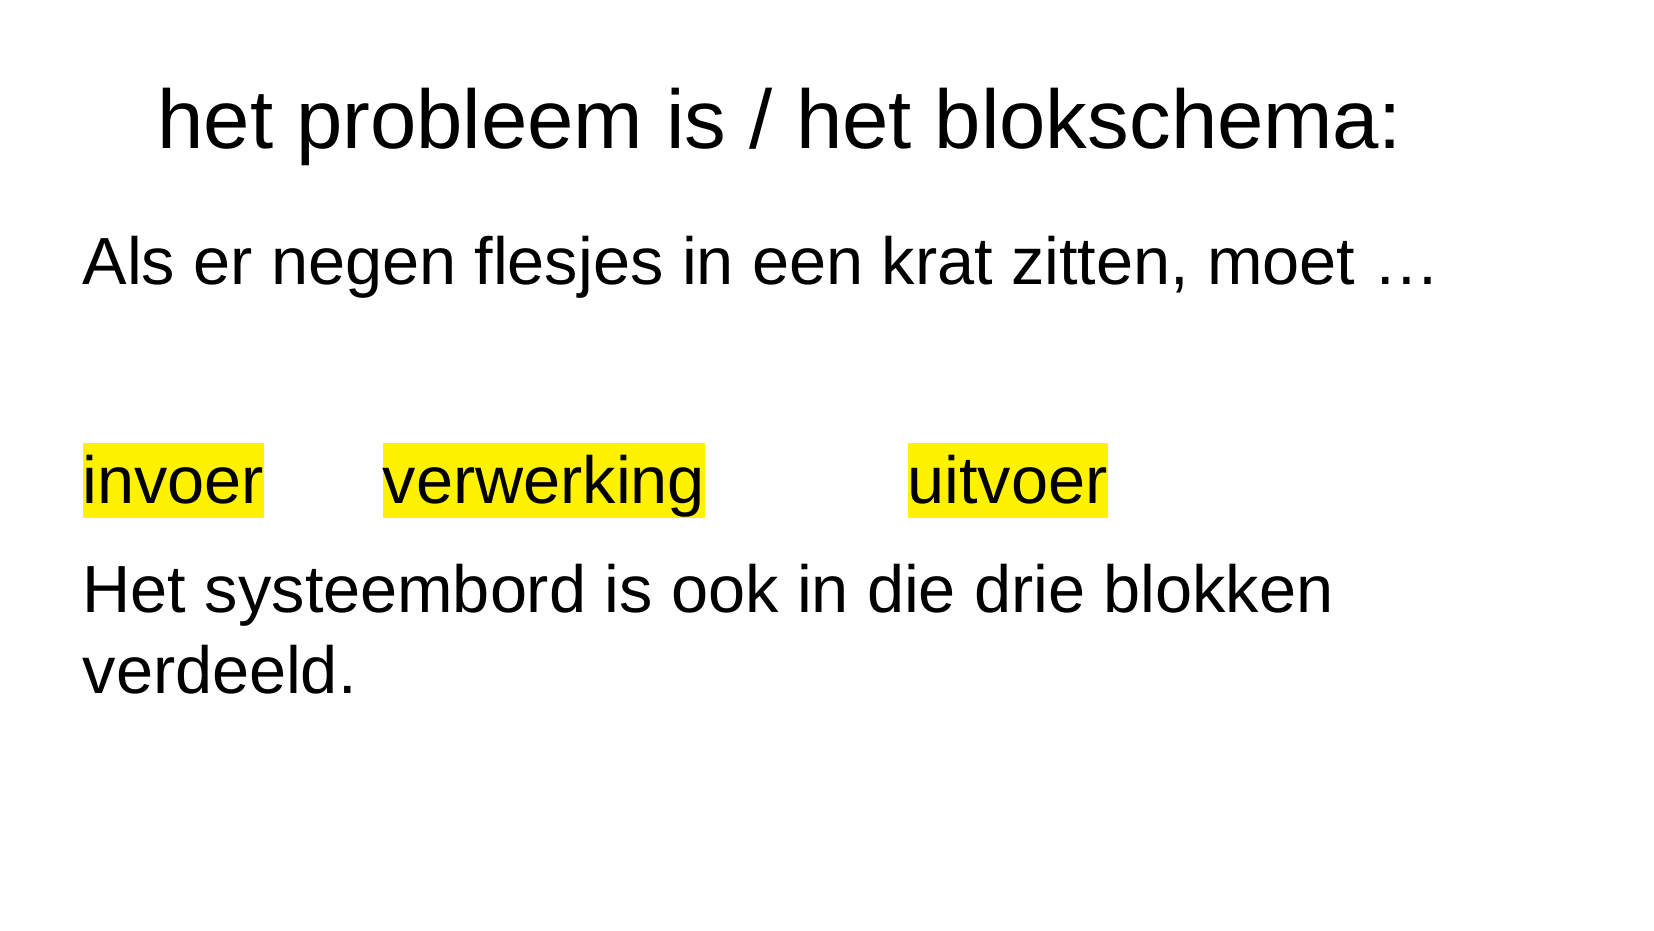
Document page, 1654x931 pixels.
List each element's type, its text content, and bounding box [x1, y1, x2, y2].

list Als er negen flesjes in een krat zitten, moet … invoer verwerking uitvoer Het systeembord is ook in die drie blokken verdeeld. [82, 217, 1571, 758]
title het probleem is / het blokschema: [82, 37, 1571, 193]
